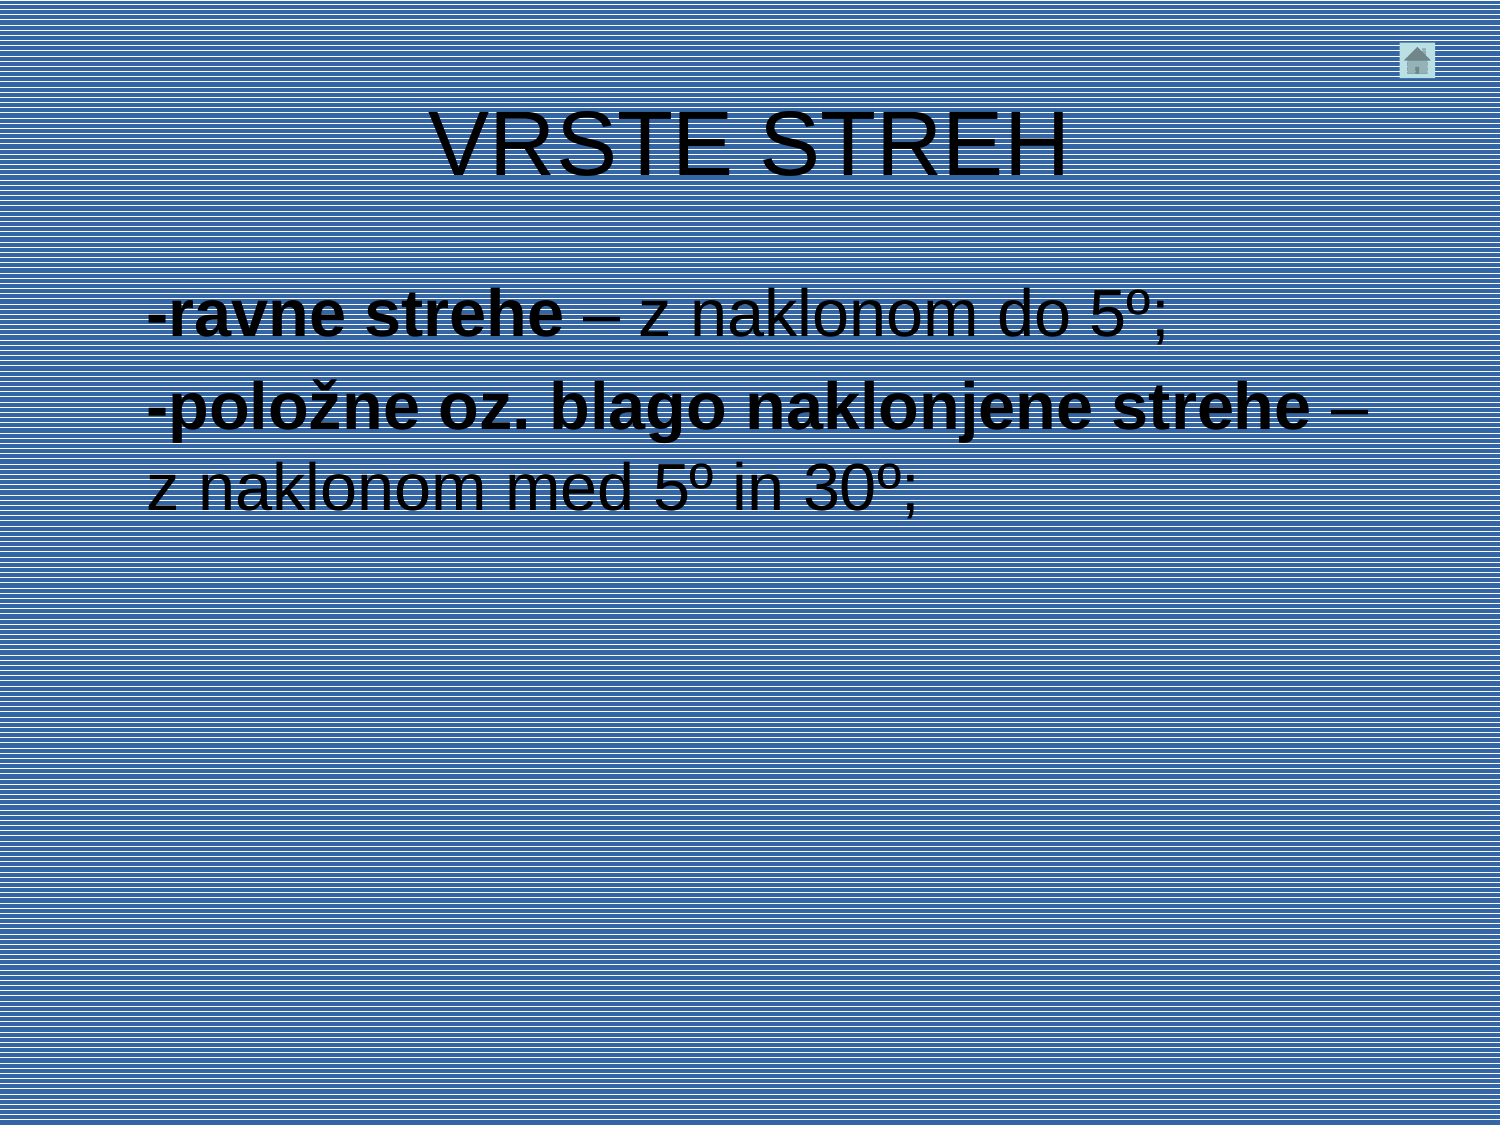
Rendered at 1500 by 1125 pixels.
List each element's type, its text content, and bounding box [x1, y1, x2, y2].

title VRSTE STREH [75, 45, 1425, 233]
text_box [1399, 42, 1436, 79]
list -ravne strehe – z naklonom do 5º; -položne oz. blago naklonjene strehe – z naklonom med 5º in 30º; [75, 262, 1425, 1005]
